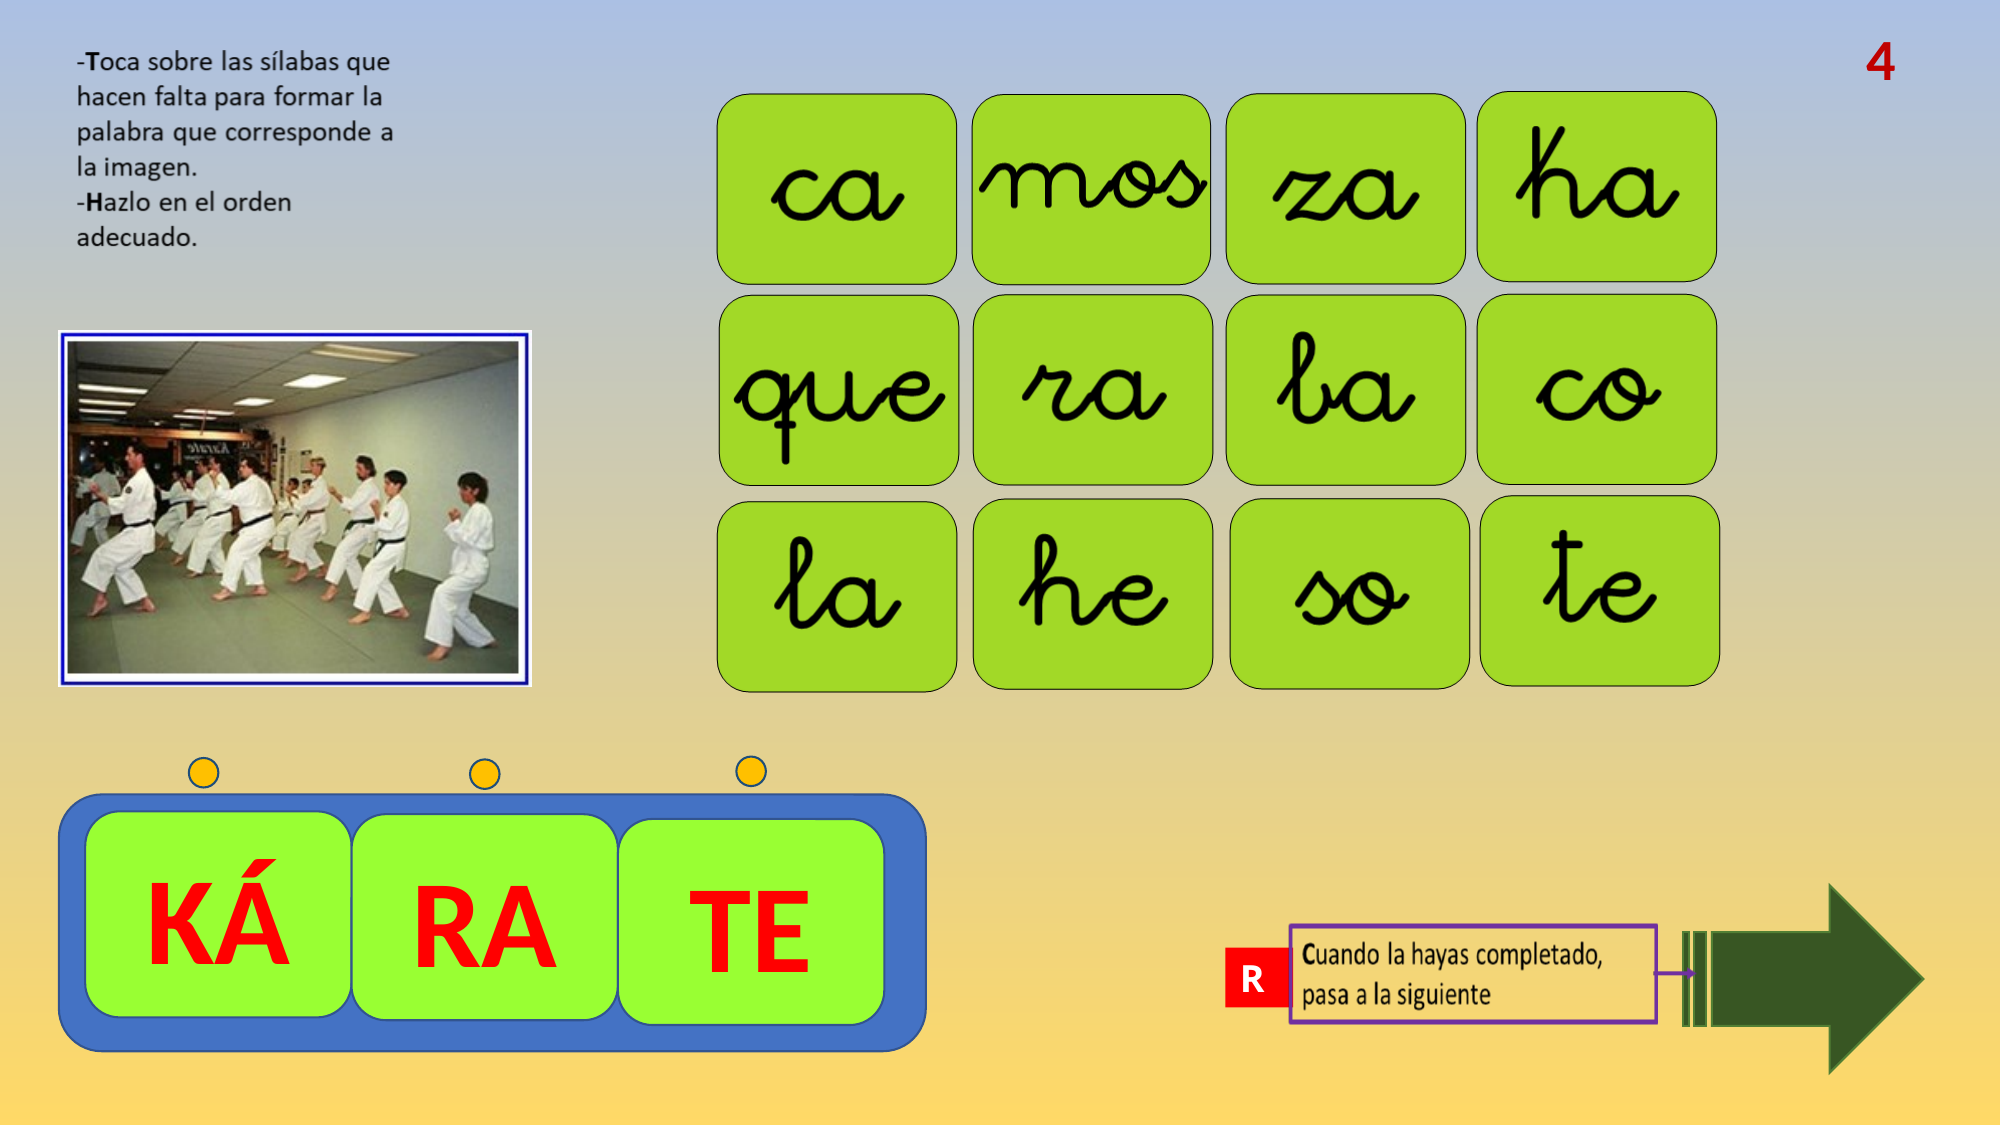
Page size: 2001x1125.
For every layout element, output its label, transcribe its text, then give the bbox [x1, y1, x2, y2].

picture [972, 294, 1214, 486]
picture [972, 498, 1214, 690]
text_box TE [617, 818, 885, 1026]
text_box [736, 756, 766, 787]
picture [1479, 495, 1721, 687]
text_box [1711, 885, 1924, 1073]
picture [716, 93, 958, 285]
picture [971, 93, 1212, 286]
text_box [58, 794, 926, 1052]
text_box 4 [1851, 14, 1953, 100]
text_box [470, 759, 500, 789]
text_box [188, 757, 219, 788]
text_box RA [351, 814, 618, 1021]
picture [1476, 293, 1718, 486]
picture [58, 330, 532, 687]
picture [716, 501, 958, 693]
picture [1285, 922, 1707, 1035]
picture [1225, 294, 1467, 486]
picture [718, 294, 960, 487]
text_box R [1225, 947, 1285, 1008]
picture [58, 34, 431, 272]
picture [1229, 498, 1471, 690]
picture [1476, 90, 1718, 283]
text_box KÁ [85, 811, 352, 1018]
picture [1225, 93, 1467, 285]
